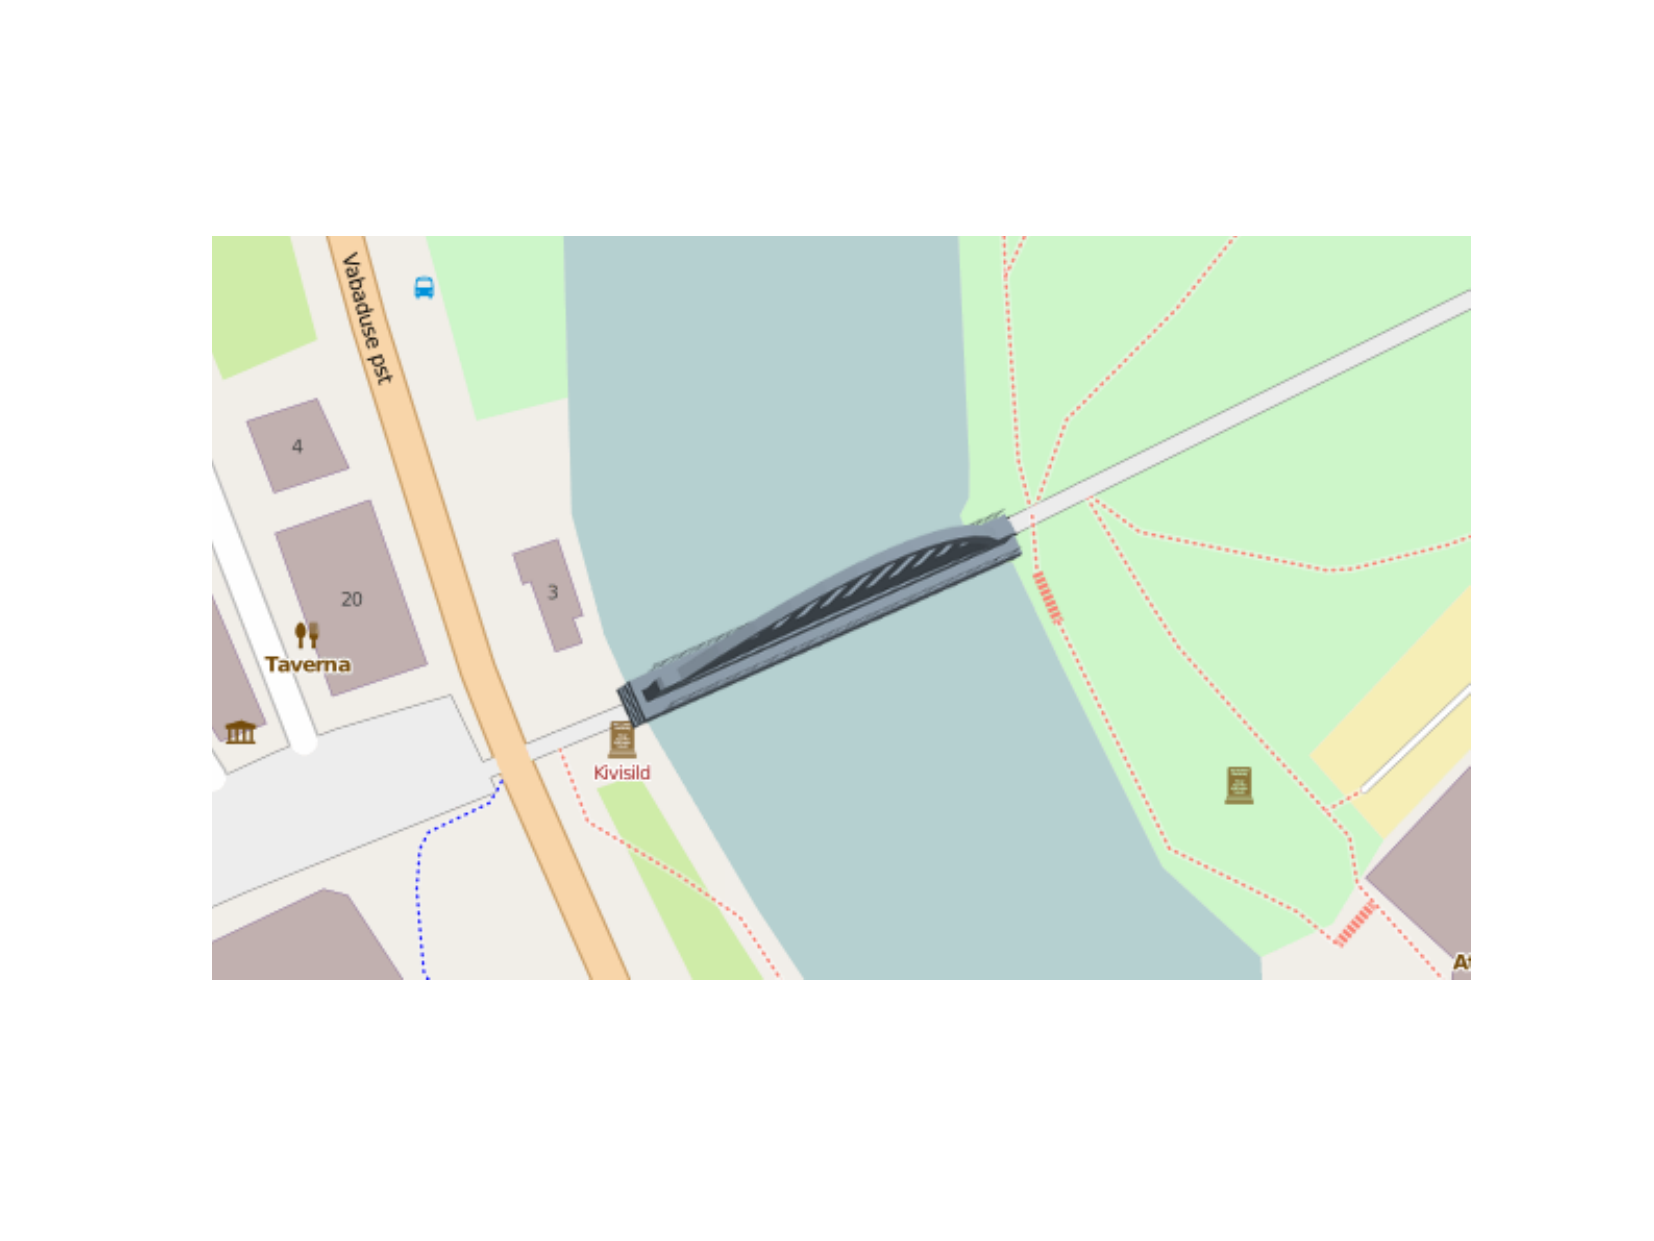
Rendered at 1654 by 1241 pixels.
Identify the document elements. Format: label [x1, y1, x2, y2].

picture [212, 236, 1471, 980]
